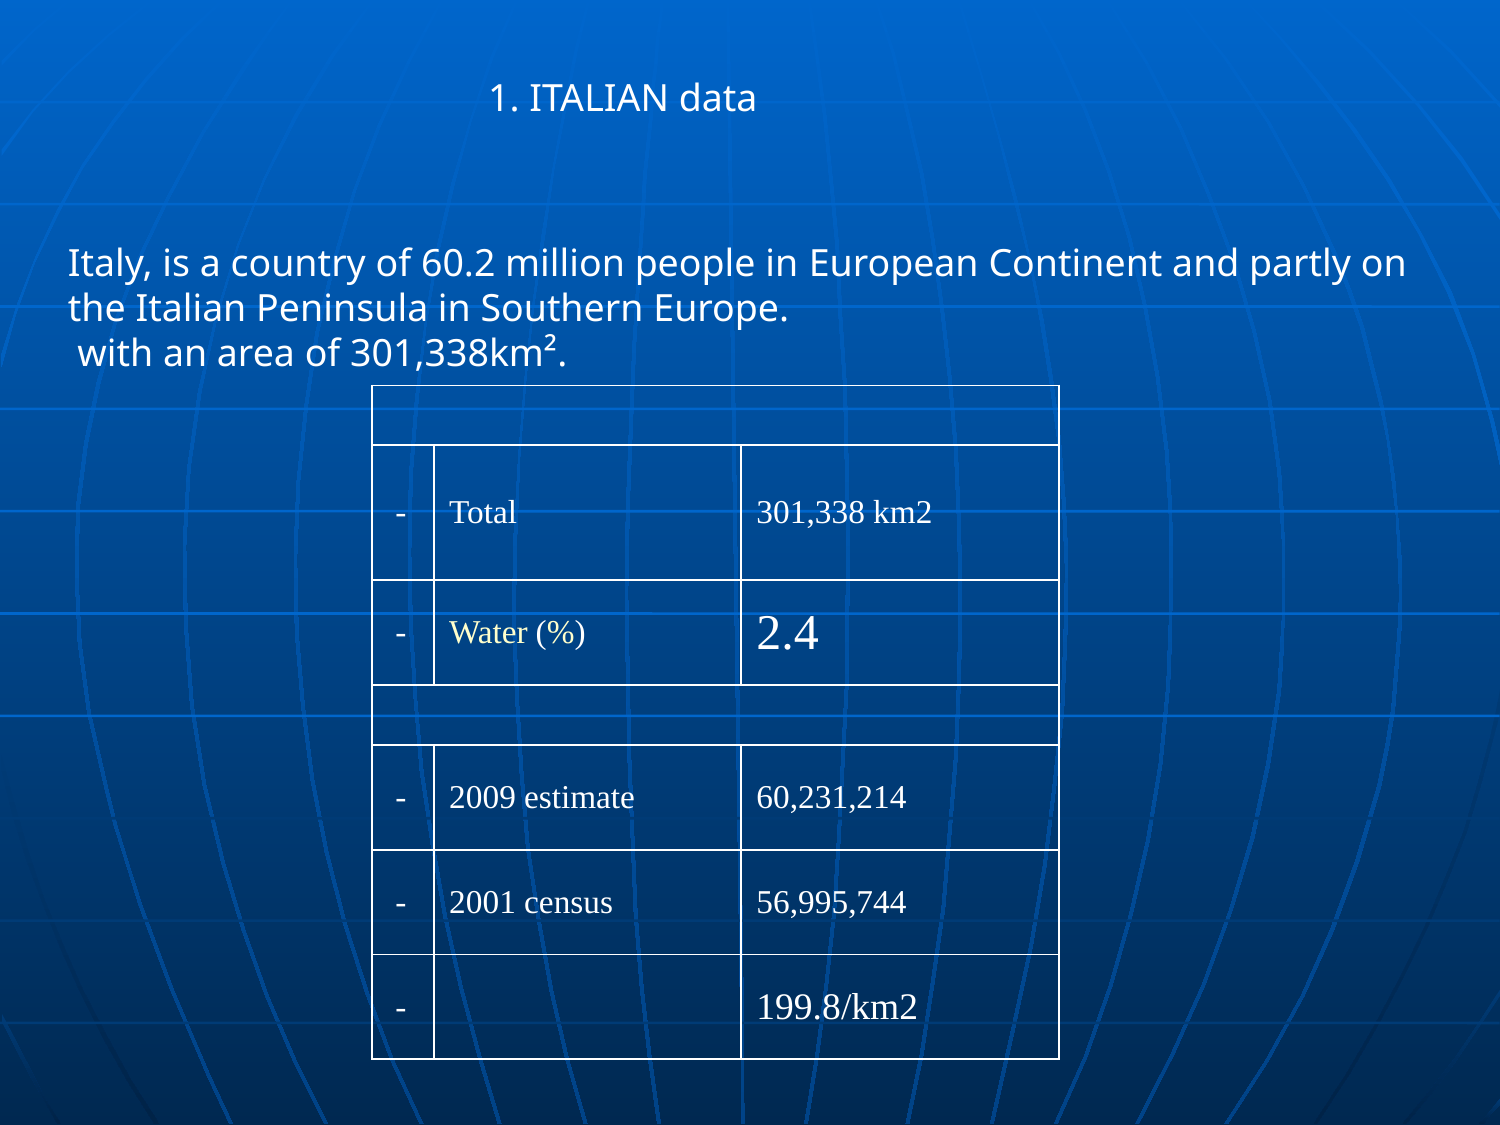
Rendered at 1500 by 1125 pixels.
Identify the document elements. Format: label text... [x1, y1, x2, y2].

table_cell - [373, 746, 433, 849]
table_cell 2001 census [435, 851, 740, 954]
table_cell - [373, 955, 433, 1058]
table_header [373, 386, 1058, 444]
table_cell Total [435, 446, 740, 579]
table_cell Water (%) [435, 581, 740, 684]
table_cell [373, 686, 1058, 744]
table_cell [435, 955, 740, 1058]
text_box Italy, is a country of 60.2 million people in European Continent and partly on the Italian Peninsula in Southern Europe. with an area of 301,338km². [53, 231, 1451, 382]
table_cell 199.8/km2 [742, 955, 1058, 1058]
table_cell - [373, 446, 433, 579]
table_cell 56,995,744 [742, 851, 1058, 954]
table_cell - [373, 581, 433, 684]
text_box 1. ITALIAN data [473, 66, 773, 127]
table_cell 2009 estimate [435, 746, 740, 849]
table_cell - [373, 851, 433, 954]
table_cell 60,231,214 [742, 746, 1058, 849]
table_cell 2.4 [742, 581, 1058, 684]
table_cell 301,338 km2 [742, 446, 1058, 579]
